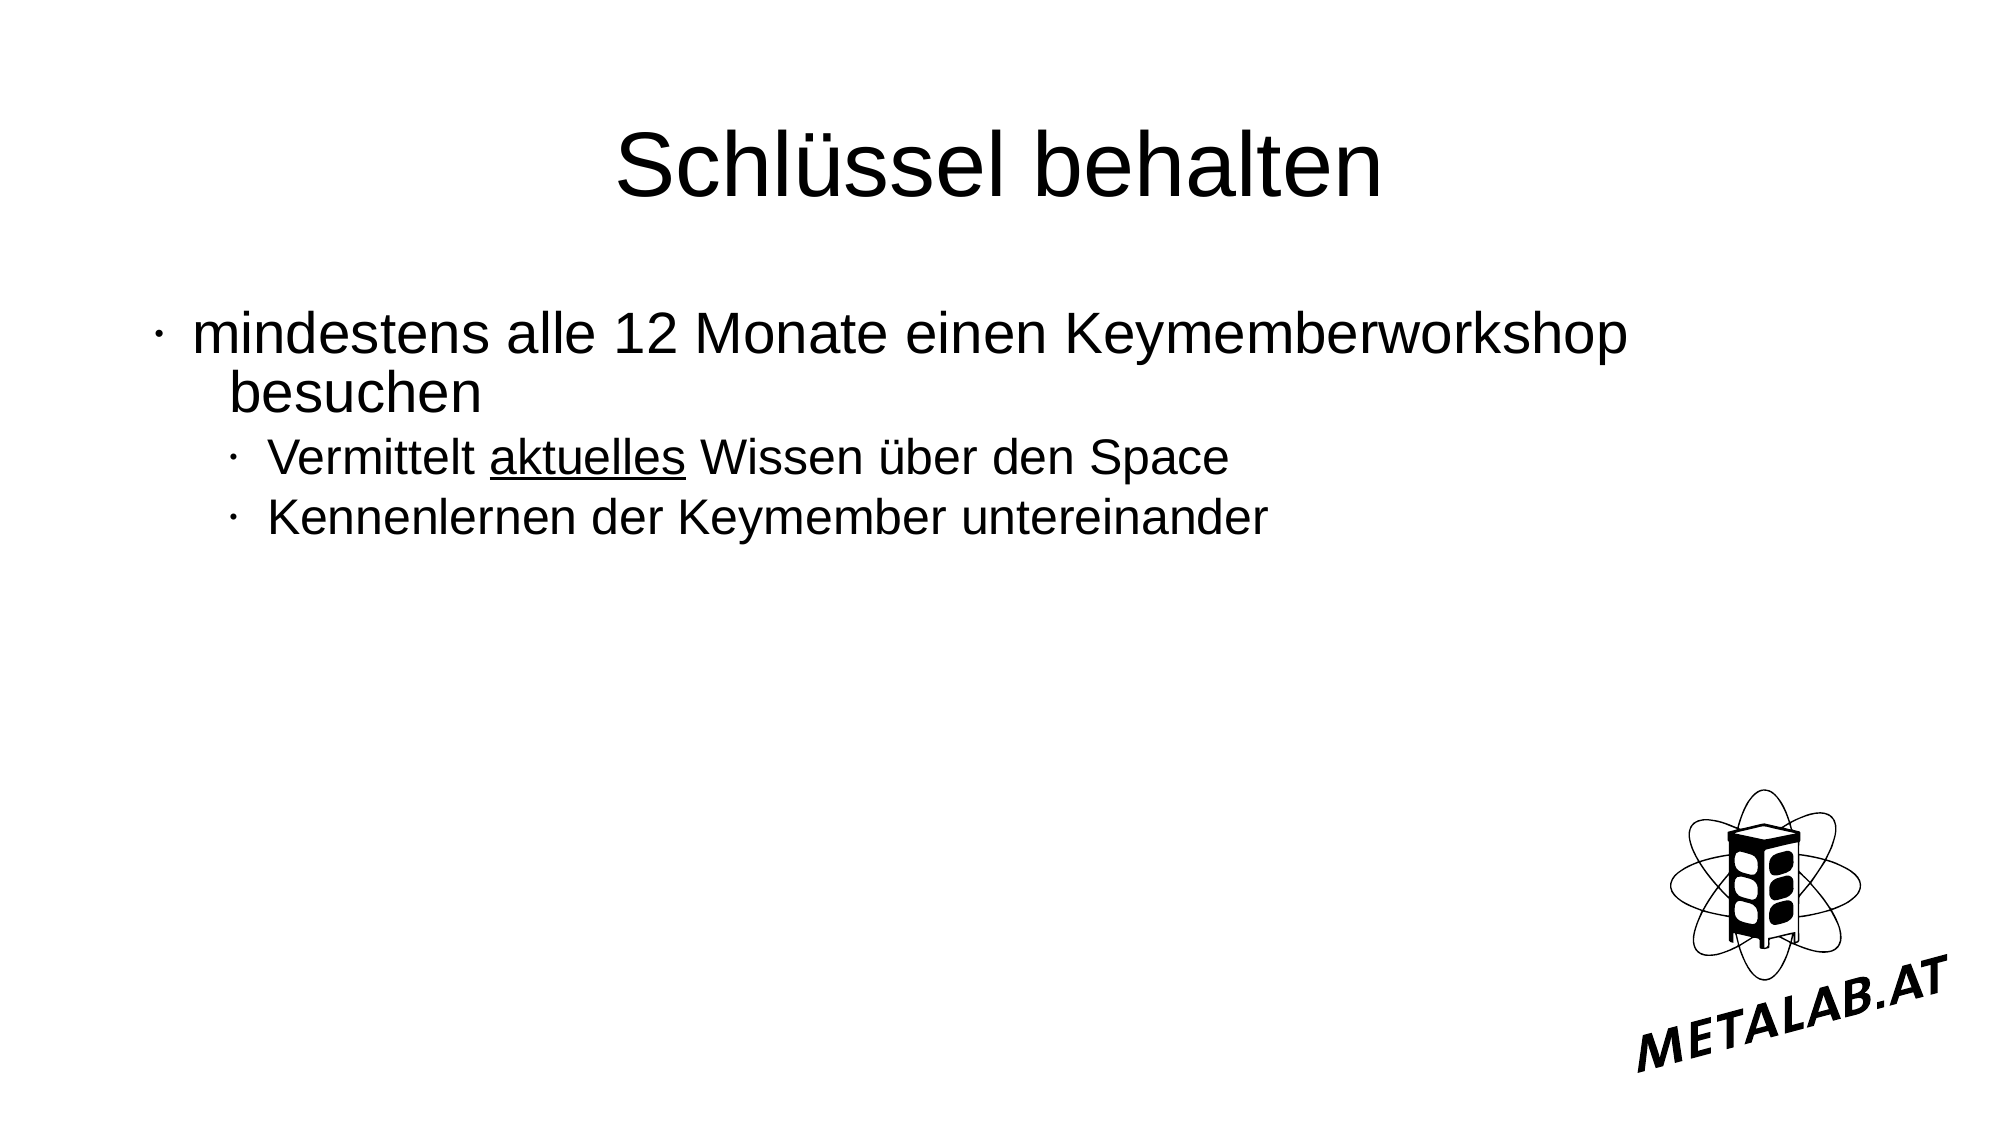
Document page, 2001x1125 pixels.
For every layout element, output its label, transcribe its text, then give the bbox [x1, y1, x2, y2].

list mindestens alle 12 Monate einen Keymemberworkshop besuchen Vermittelt aktuelles Wissen über den Space Kennenlernen der Keymember untereinander [137, 299, 1863, 1014]
title Schlüssel behalten [137, 59, 1863, 278]
